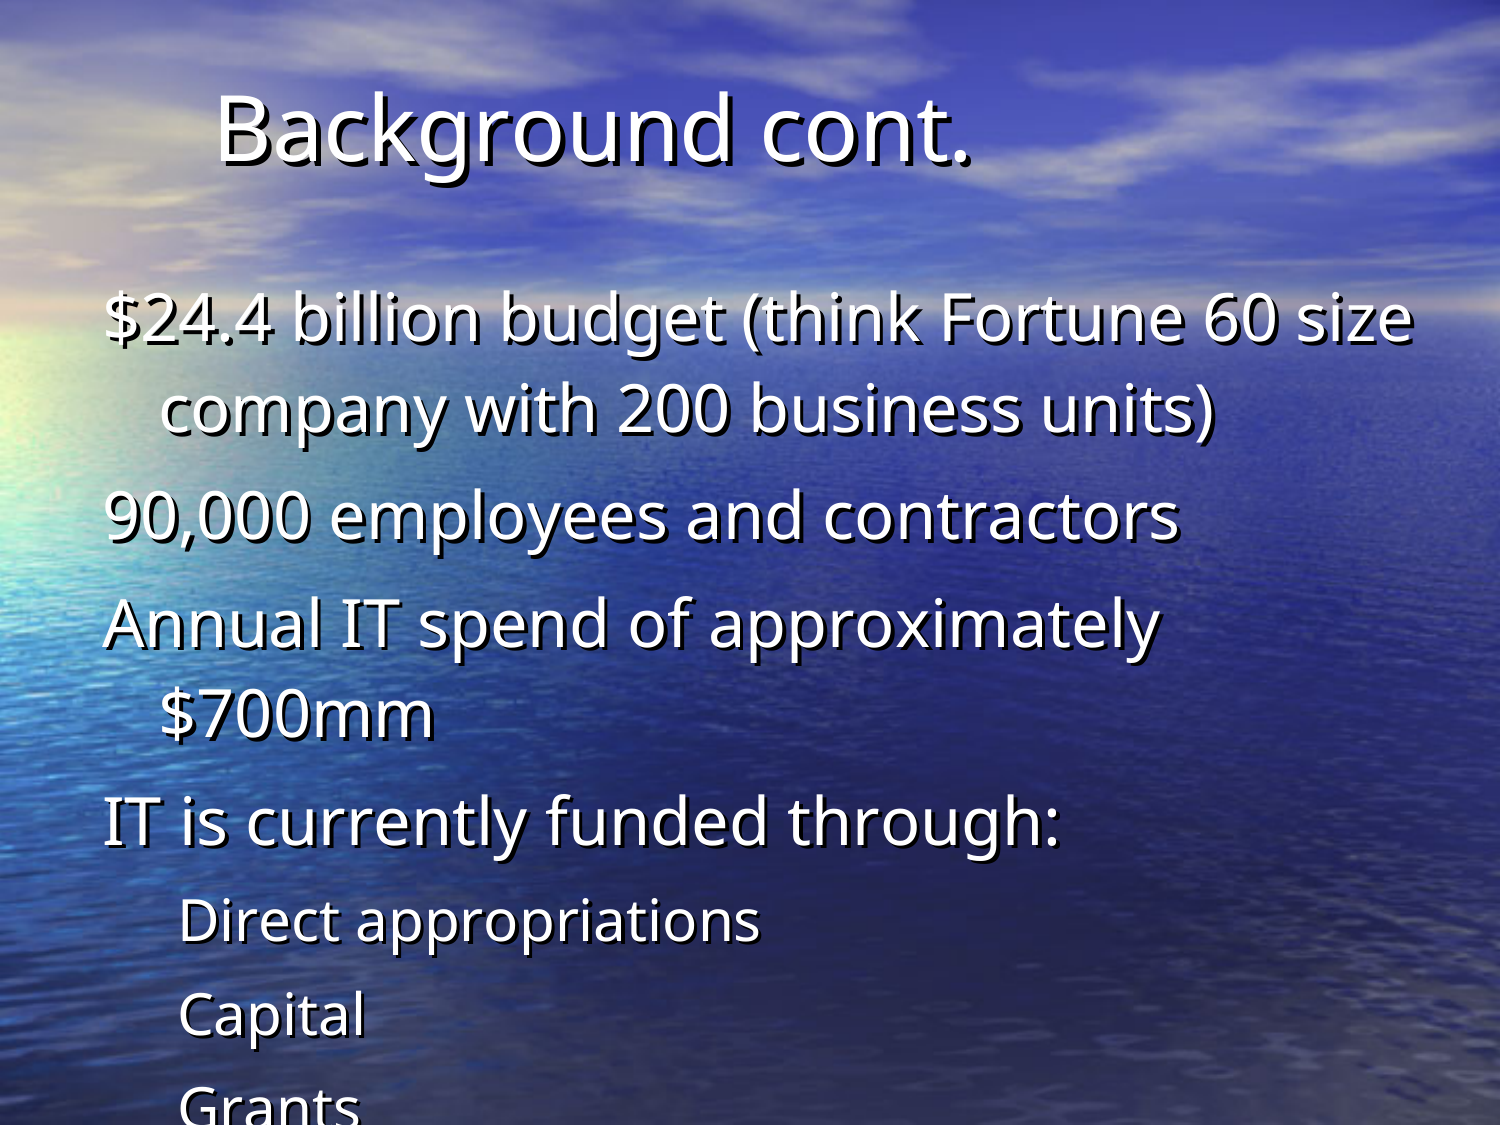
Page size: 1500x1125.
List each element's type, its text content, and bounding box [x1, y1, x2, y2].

picture [0, 0, 1500, 1125]
list $24.4 billion budget (think Fortune 60 size company with 200 business units) 90,000 employees and contractors Annual IT spend of approximately $700mm IT is currently funded through: Direct appropriations Capital Grants Federal Re-imbursements [87, 262, 1450, 1125]
title Background cont. [197, 70, 1500, 196]
